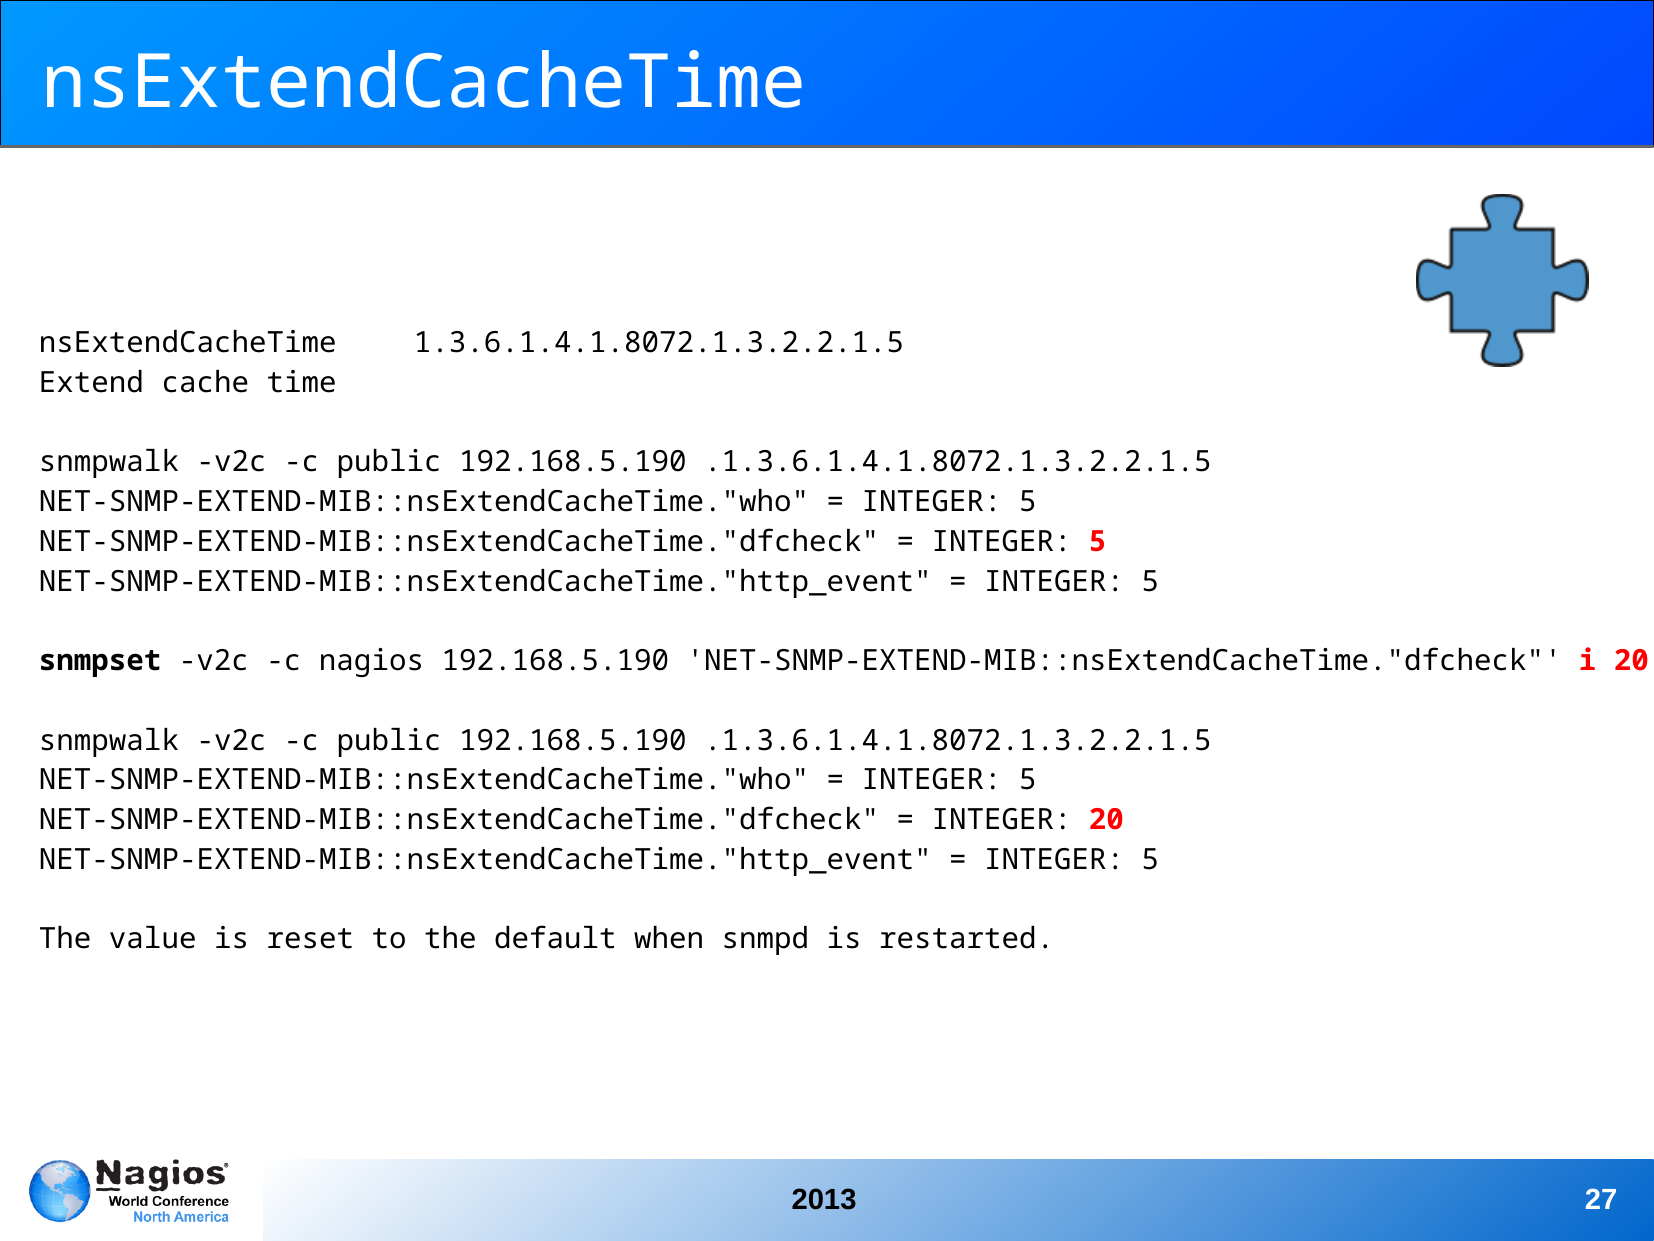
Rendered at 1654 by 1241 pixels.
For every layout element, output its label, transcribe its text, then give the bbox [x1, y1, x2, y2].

subtitle nsExtendCacheTime 1.3.6.1.4.1.8072.1.3.2.2.1.5 Extend cache time snmpwalk -v2c -c public 192.168.5.190 .1.3.6.1.4.1.8072.1.3.2.2.1.5 NET-SNMP-EXTEND-MIB::nsExtendCacheTime."who" = INTEGER: 5 NET-SNMP-EXTEND-MIB::nsExtendCacheTime."dfcheck" = INTEGER: 5 NET-SNMP-EXTEND-MIB::nsExtendCacheTime."http_event" = INTEGER: 5 snmpset -v2c -c nagios 192.168.5.190 'NET-SNMP-EXTEND-MIB::nsExtendCacheTime."dfcheck"' i 20 snmpwalk -v2c -c public 192.168.5.190 .1.3.6.1.4.1.8072.1.3.2.2.1.5 NET-SNMP-EXTEND-MIB::nsExtendCacheTime."who" = INTEGER: 5 NET-SNMP-EXTEND-MIB::nsExtendCacheTime."dfcheck" = INTEGER: 20 NET-SNMP-EXTEND-MIB::nsExtendCacheTime."http_event" = INTEGER: 5 The value is reset to the default when snmpd is restarted. [38, 171, 1654, 1170]
picture [1416, 194, 1589, 367]
picture [29, 1159, 229, 1235]
title nsExtendCacheTime [41, 29, 1638, 127]
